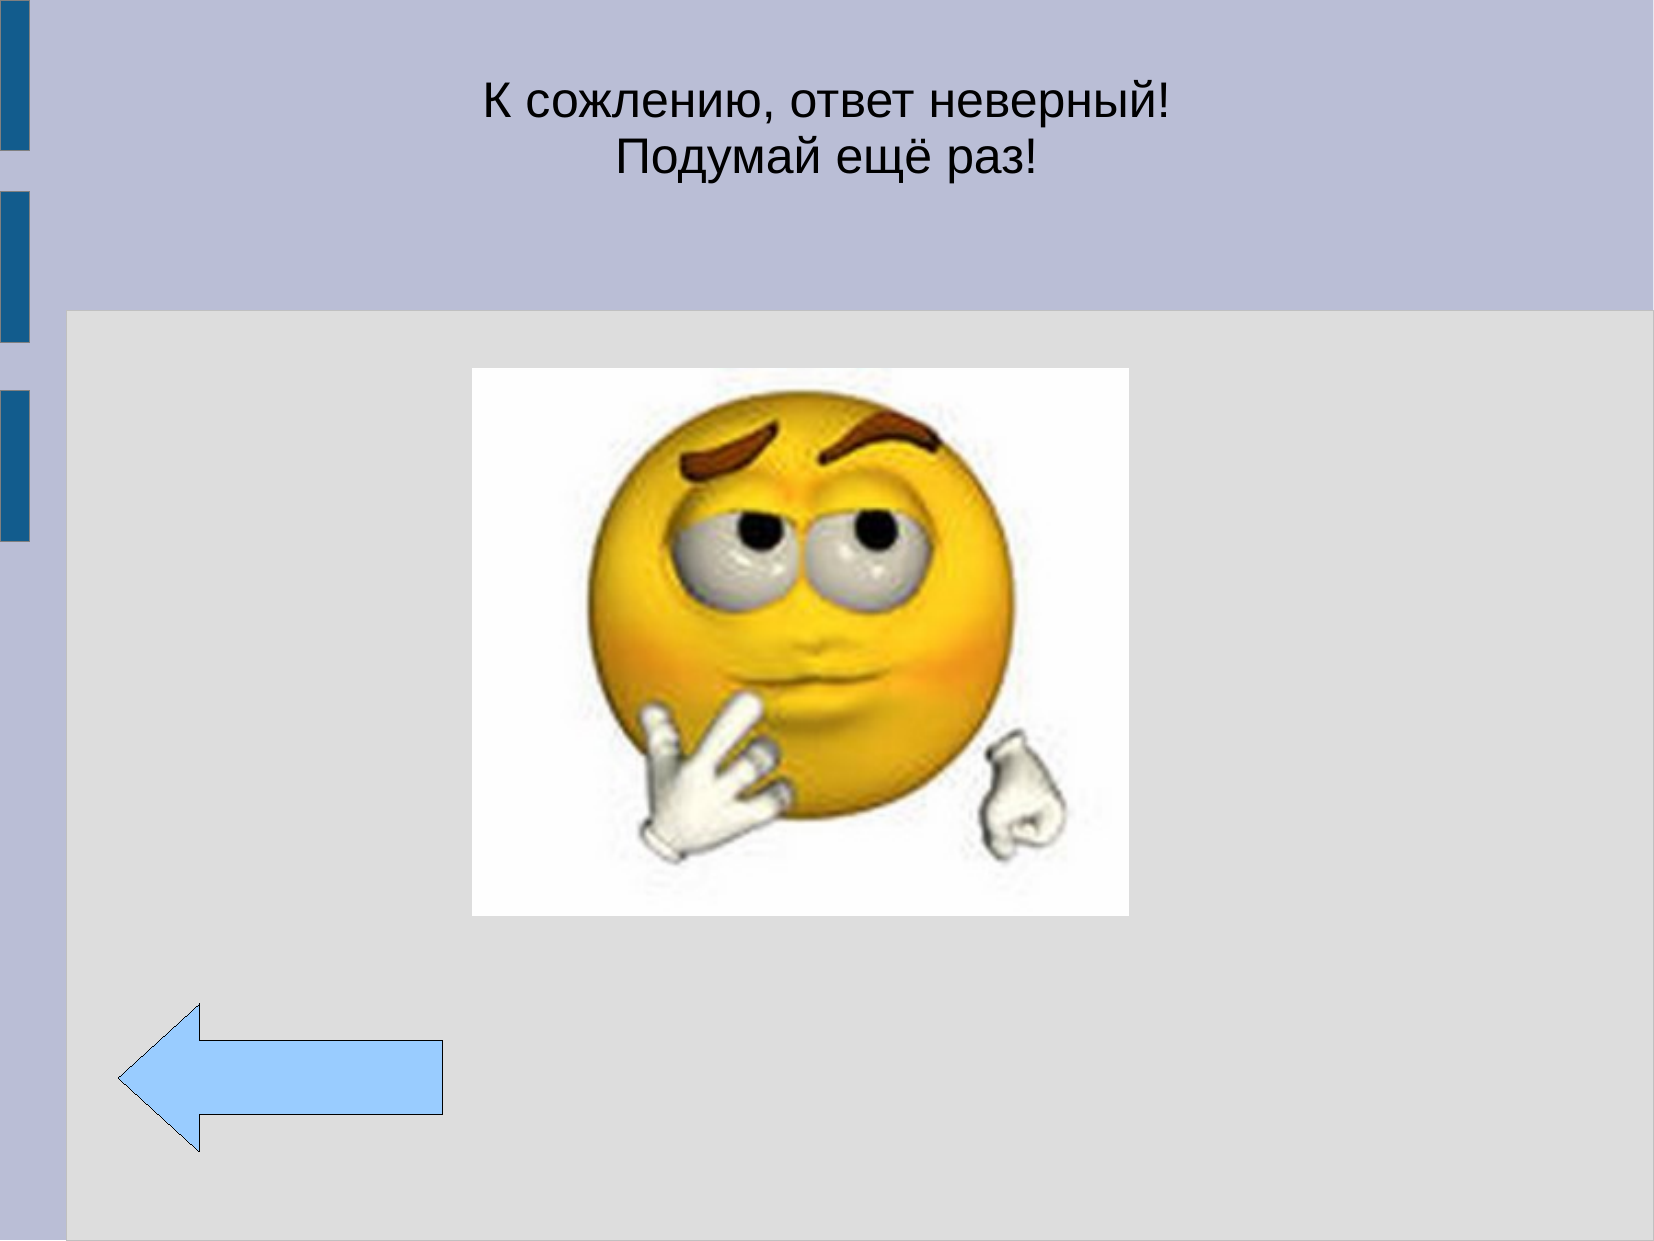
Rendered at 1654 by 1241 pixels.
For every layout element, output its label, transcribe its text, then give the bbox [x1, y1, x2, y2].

text_box К сожлению, ответ неверный! Подумай ещё раз! [206, 64, 1447, 266]
picture [472, 368, 1129, 916]
text_box [118, 1003, 443, 1152]
